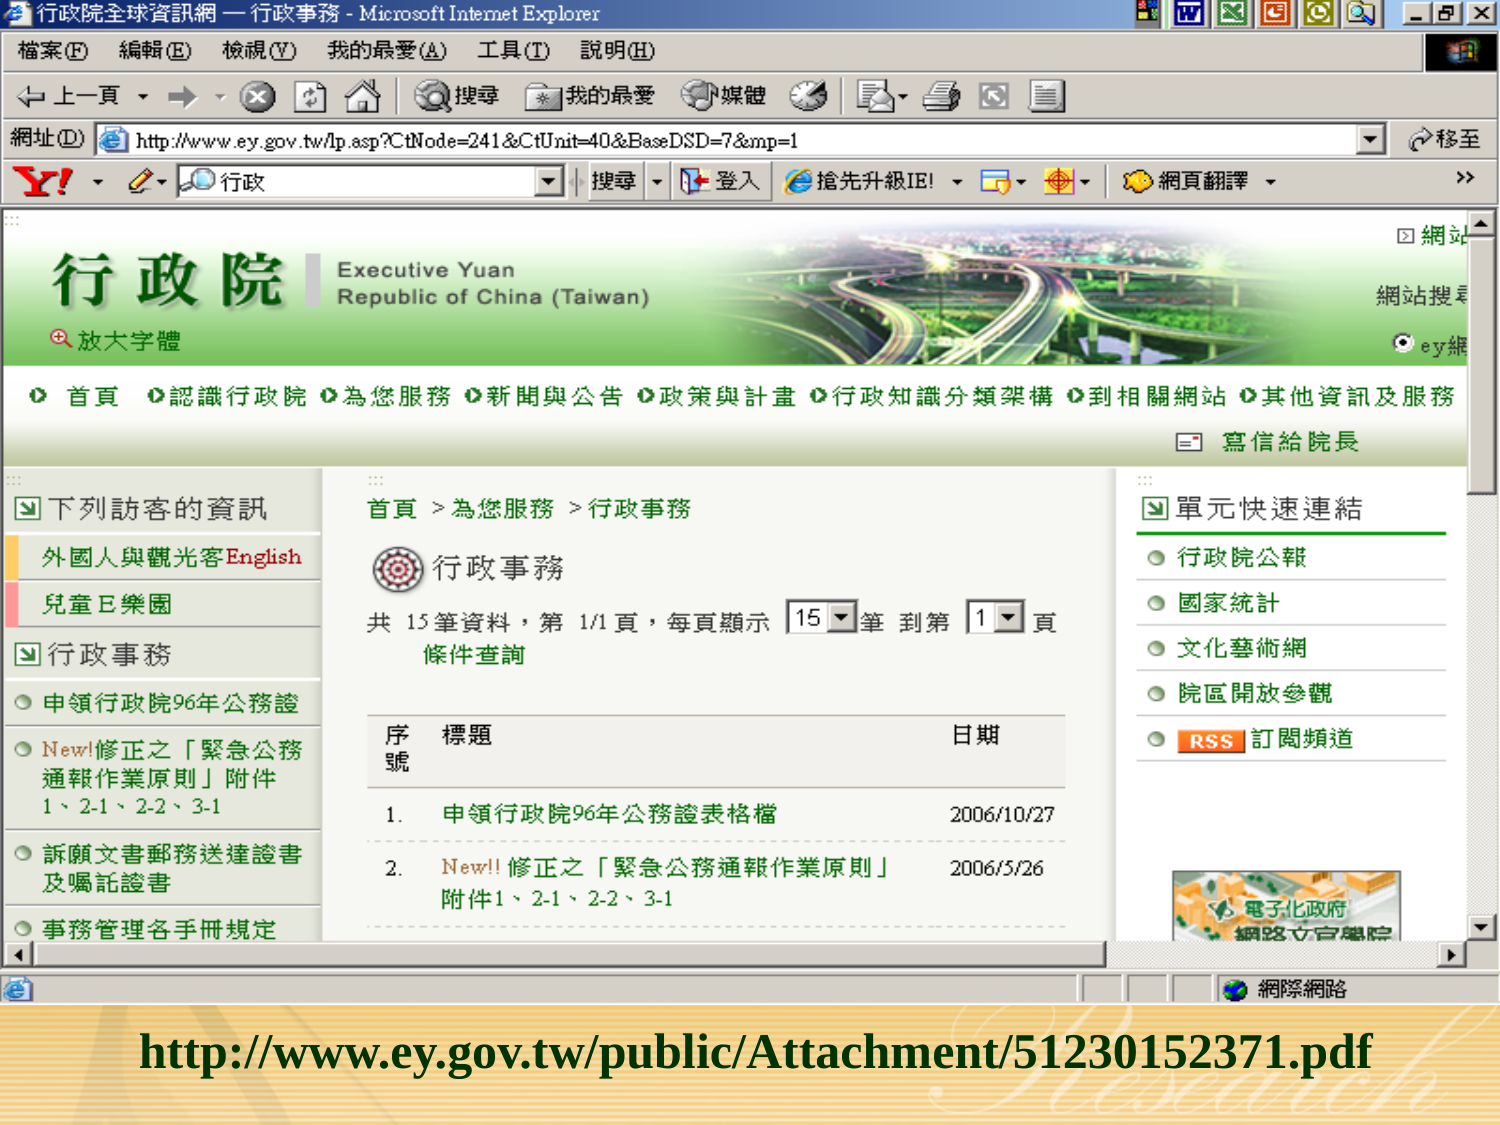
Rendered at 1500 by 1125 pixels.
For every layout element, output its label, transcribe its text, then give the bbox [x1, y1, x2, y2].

text_box http://www.ey.gov.tw/public/Attachment/51230152371.pdf [123, 1011, 1397, 1125]
picture [0, 0, 1500, 1005]
